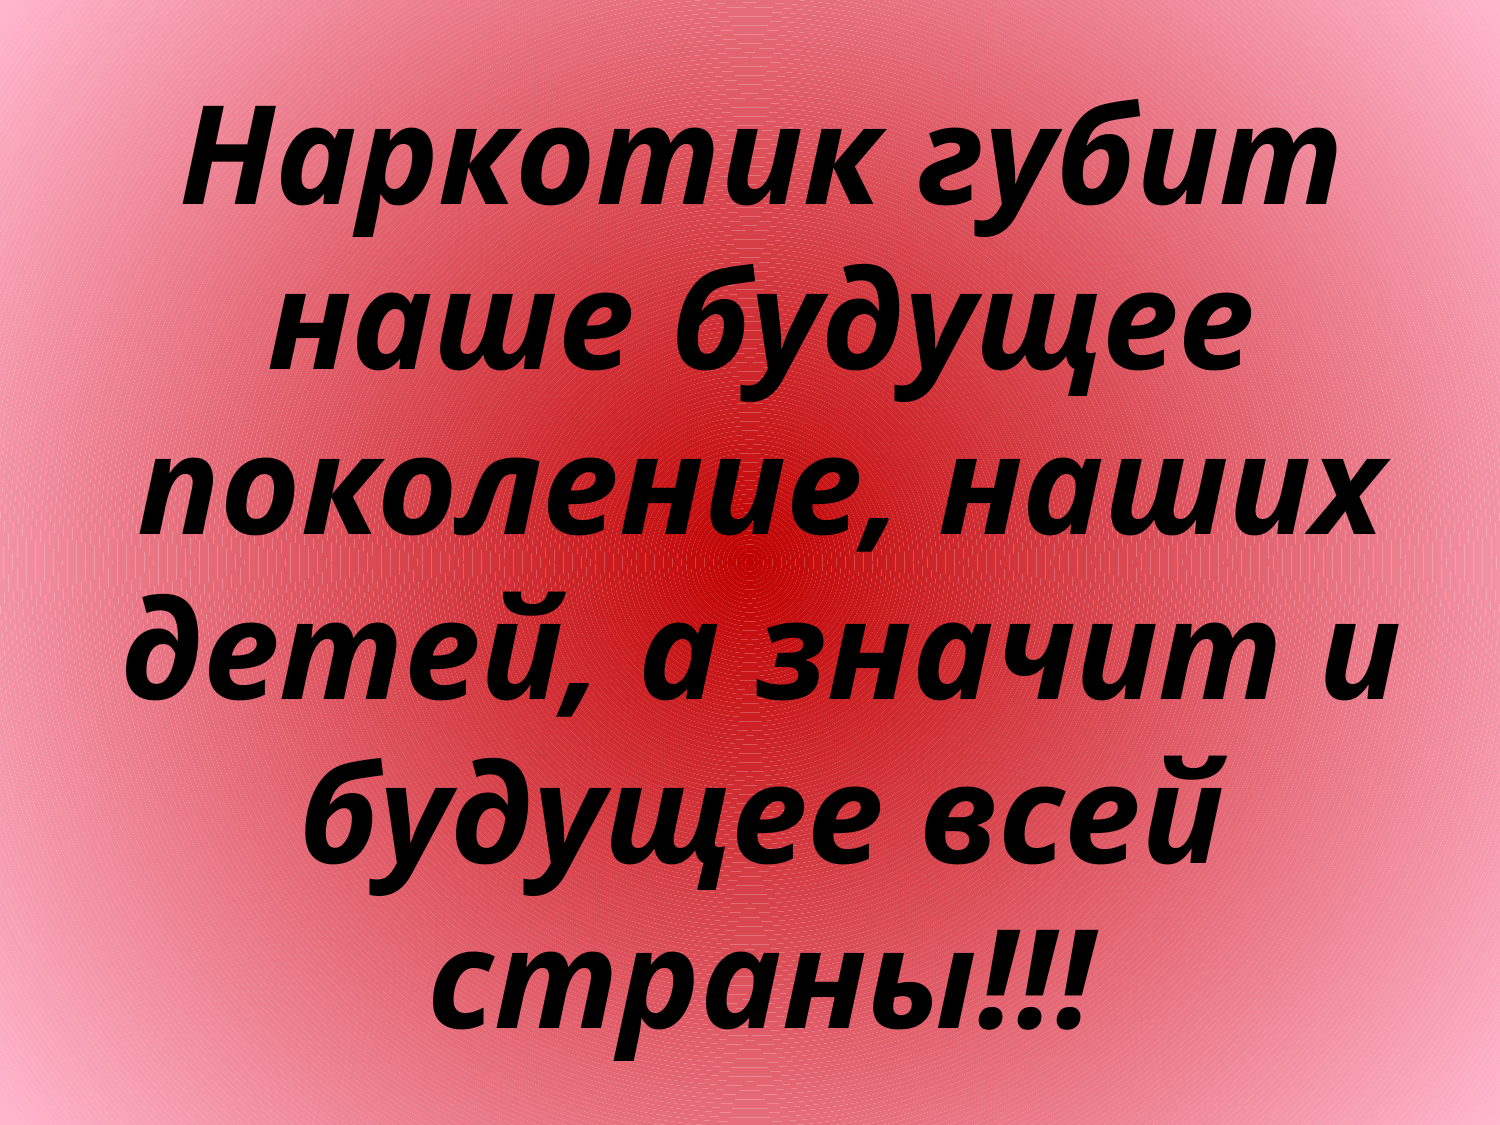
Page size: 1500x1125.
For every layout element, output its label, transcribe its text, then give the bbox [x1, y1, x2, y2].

title Наркотик губит наше будущее поколение, наших детей, а значит и будущее всей страны!!! [46, 45, 1477, 1079]
